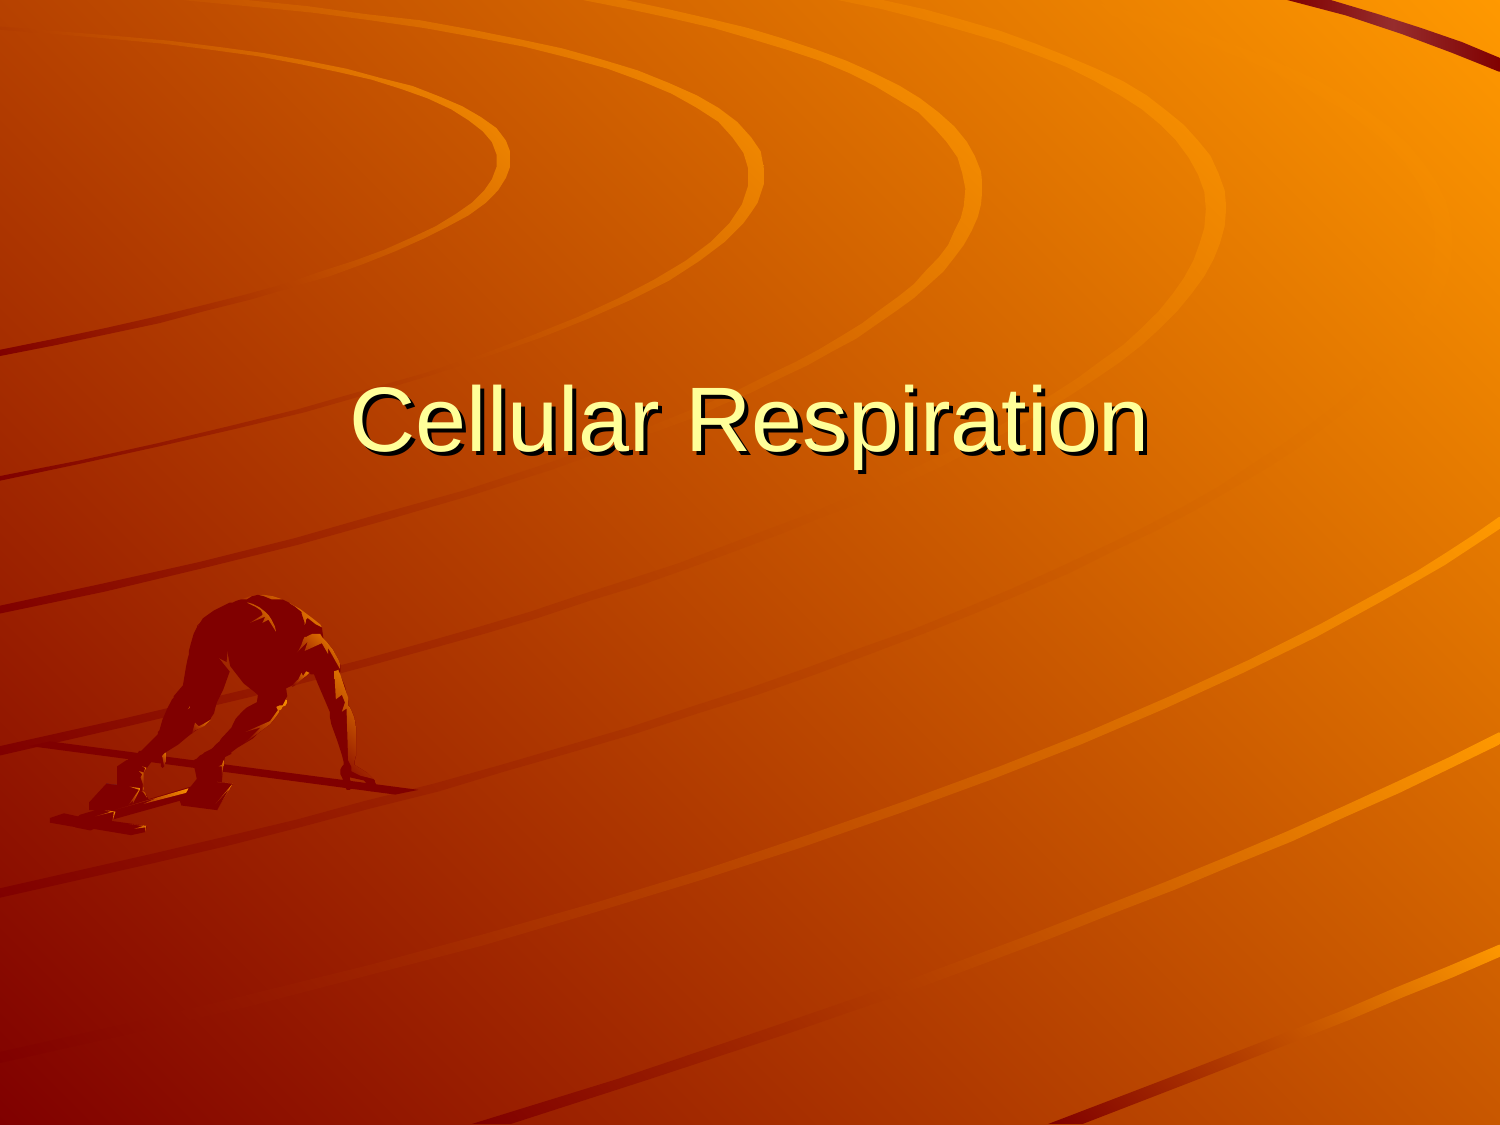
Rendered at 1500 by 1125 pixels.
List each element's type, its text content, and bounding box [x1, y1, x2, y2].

title Cellular Respiration [112, 237, 1388, 479]
